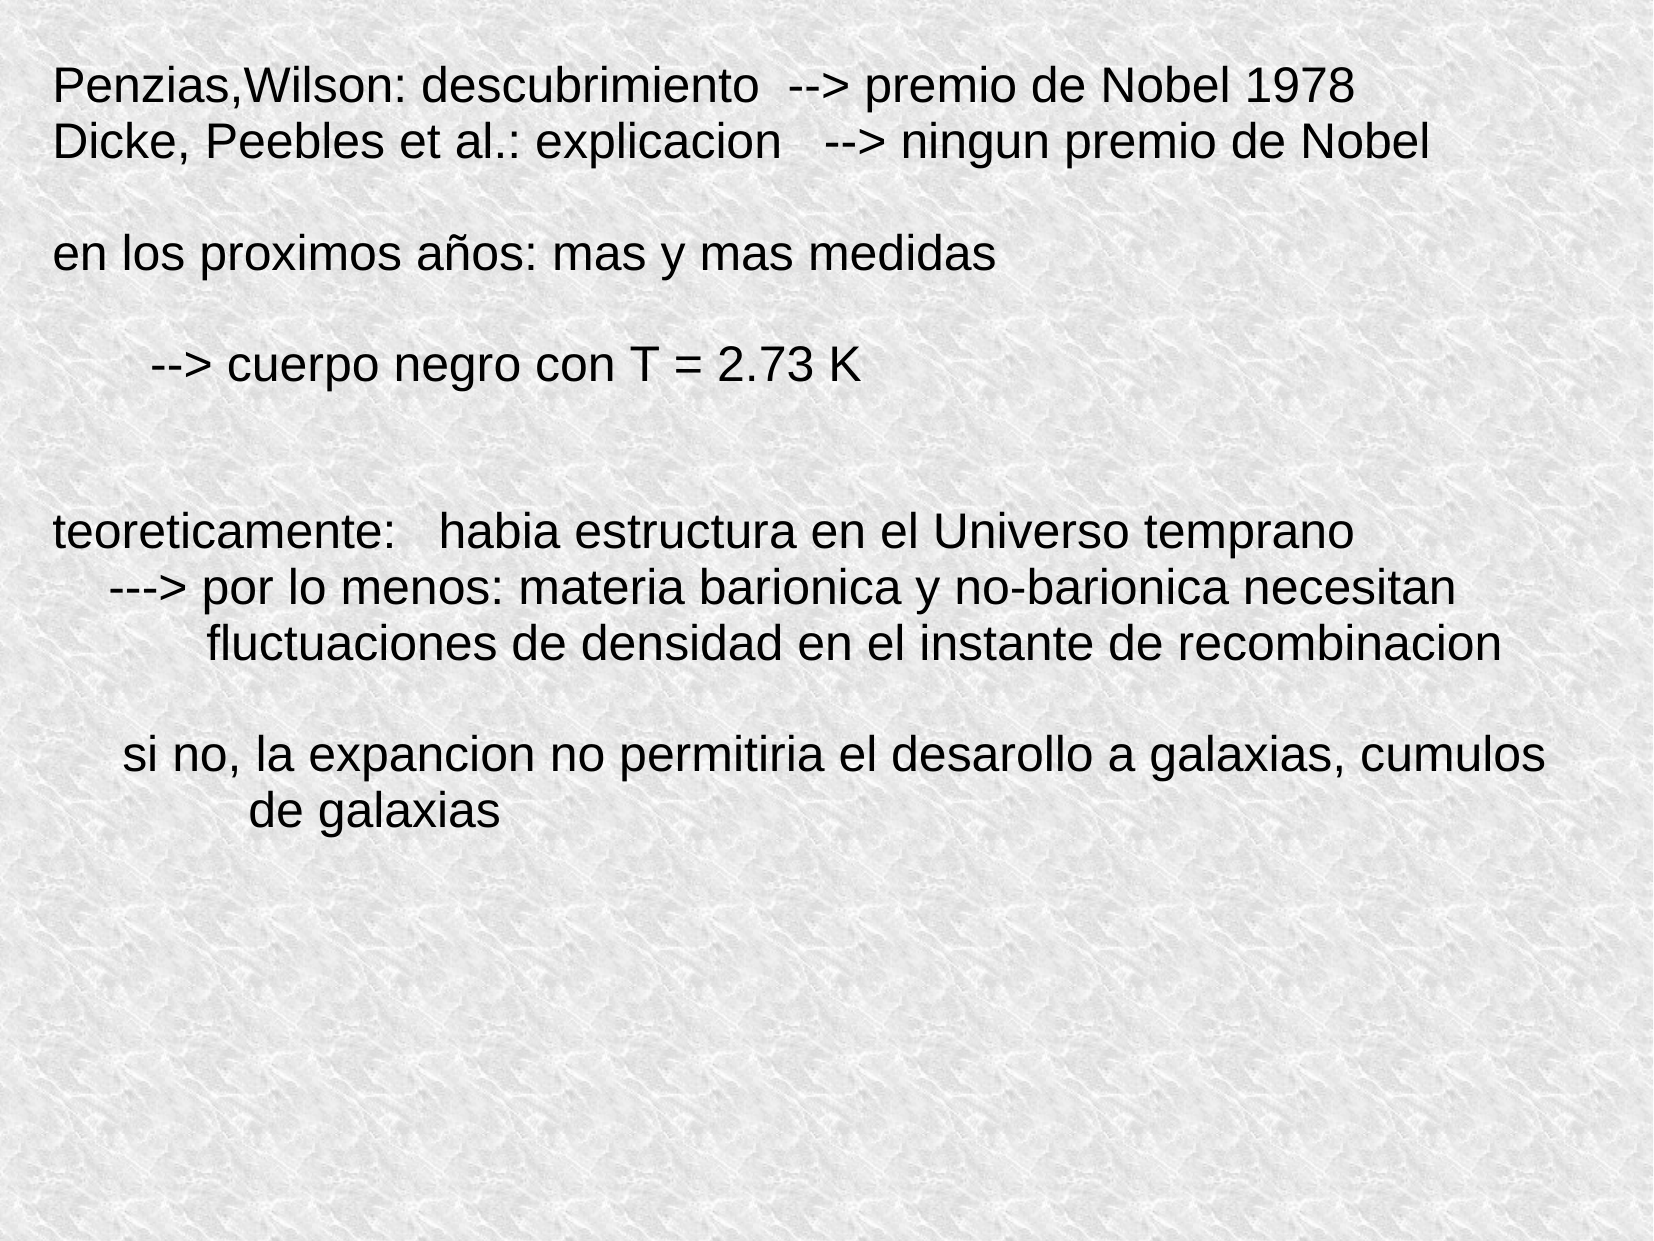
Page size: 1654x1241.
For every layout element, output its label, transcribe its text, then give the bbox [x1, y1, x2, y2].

text_box Penzias,Wilson: descubrimiento --> premio de Nobel 1978 Dicke, Peebles et al.: explicacion --> ningun premio de Nobel en los proximos años: mas y mas medidas --> cuerpo negro con T = 2.73 K teoreticamente: habia estructura en el Universo temprano ---> por lo menos: materia barionica y no-barionica necesitan fluctuaciones de densidad en el instante de recombinacion si no, la expancion no permitiria el desarollo a galaxias, cumulos de galaxias [37, 50, 1562, 1182]
picture [0, 0, 1654, 1241]
